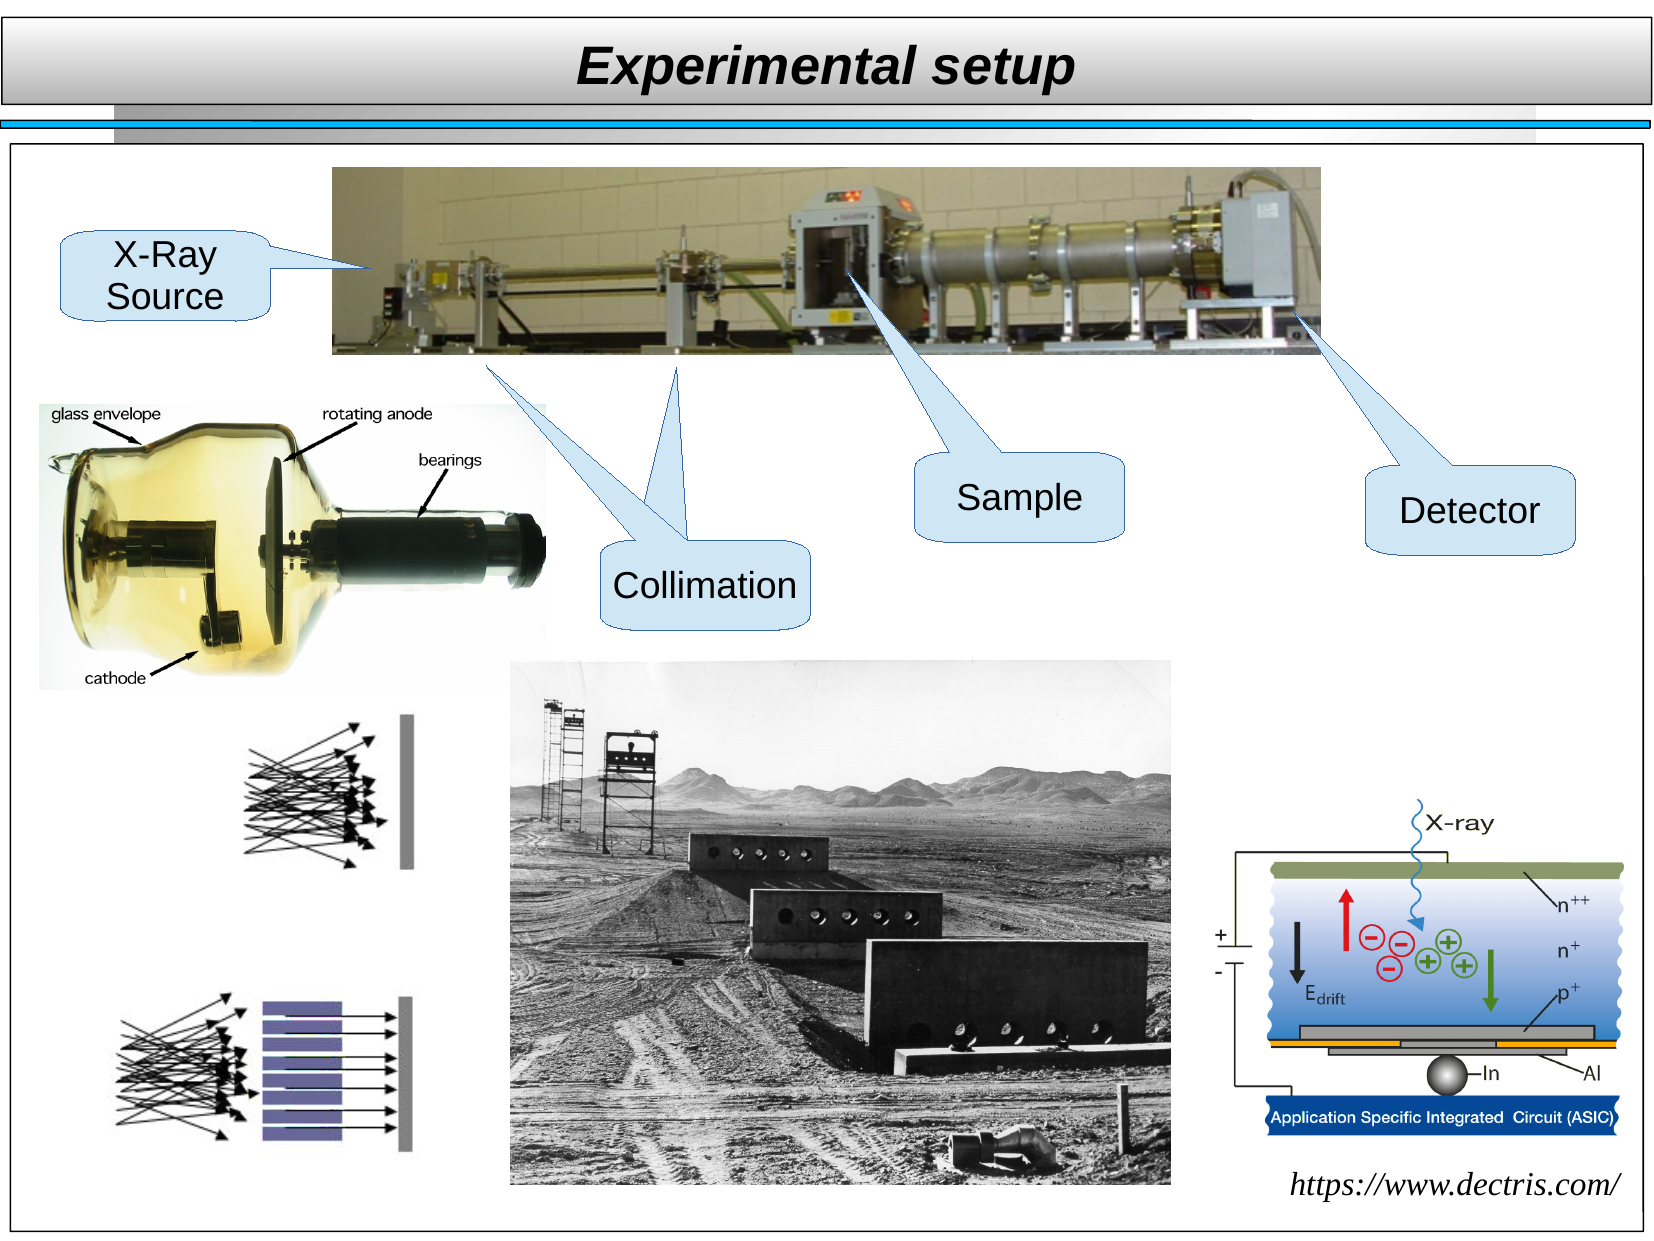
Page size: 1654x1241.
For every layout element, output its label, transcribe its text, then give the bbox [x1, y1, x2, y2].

text_box Detector [1292, 310, 1576, 556]
text_box Experimental setup [1, 17, 1652, 105]
picture [332, 167, 1321, 355]
text_box Sample [845, 268, 1125, 543]
picture [105, 710, 419, 1160]
picture [532, 404, 546, 416]
text_box Collimation [486, 365, 811, 631]
text_box Collimation [644, 367, 688, 539]
text_box X-Ray Source [60, 230, 371, 322]
picture [1194, 793, 1654, 1141]
picture [39, 404, 1171, 1186]
text_box [0, 120, 1651, 129]
text_box https://www.dectris.com/ [1201, 1158, 1636, 1216]
